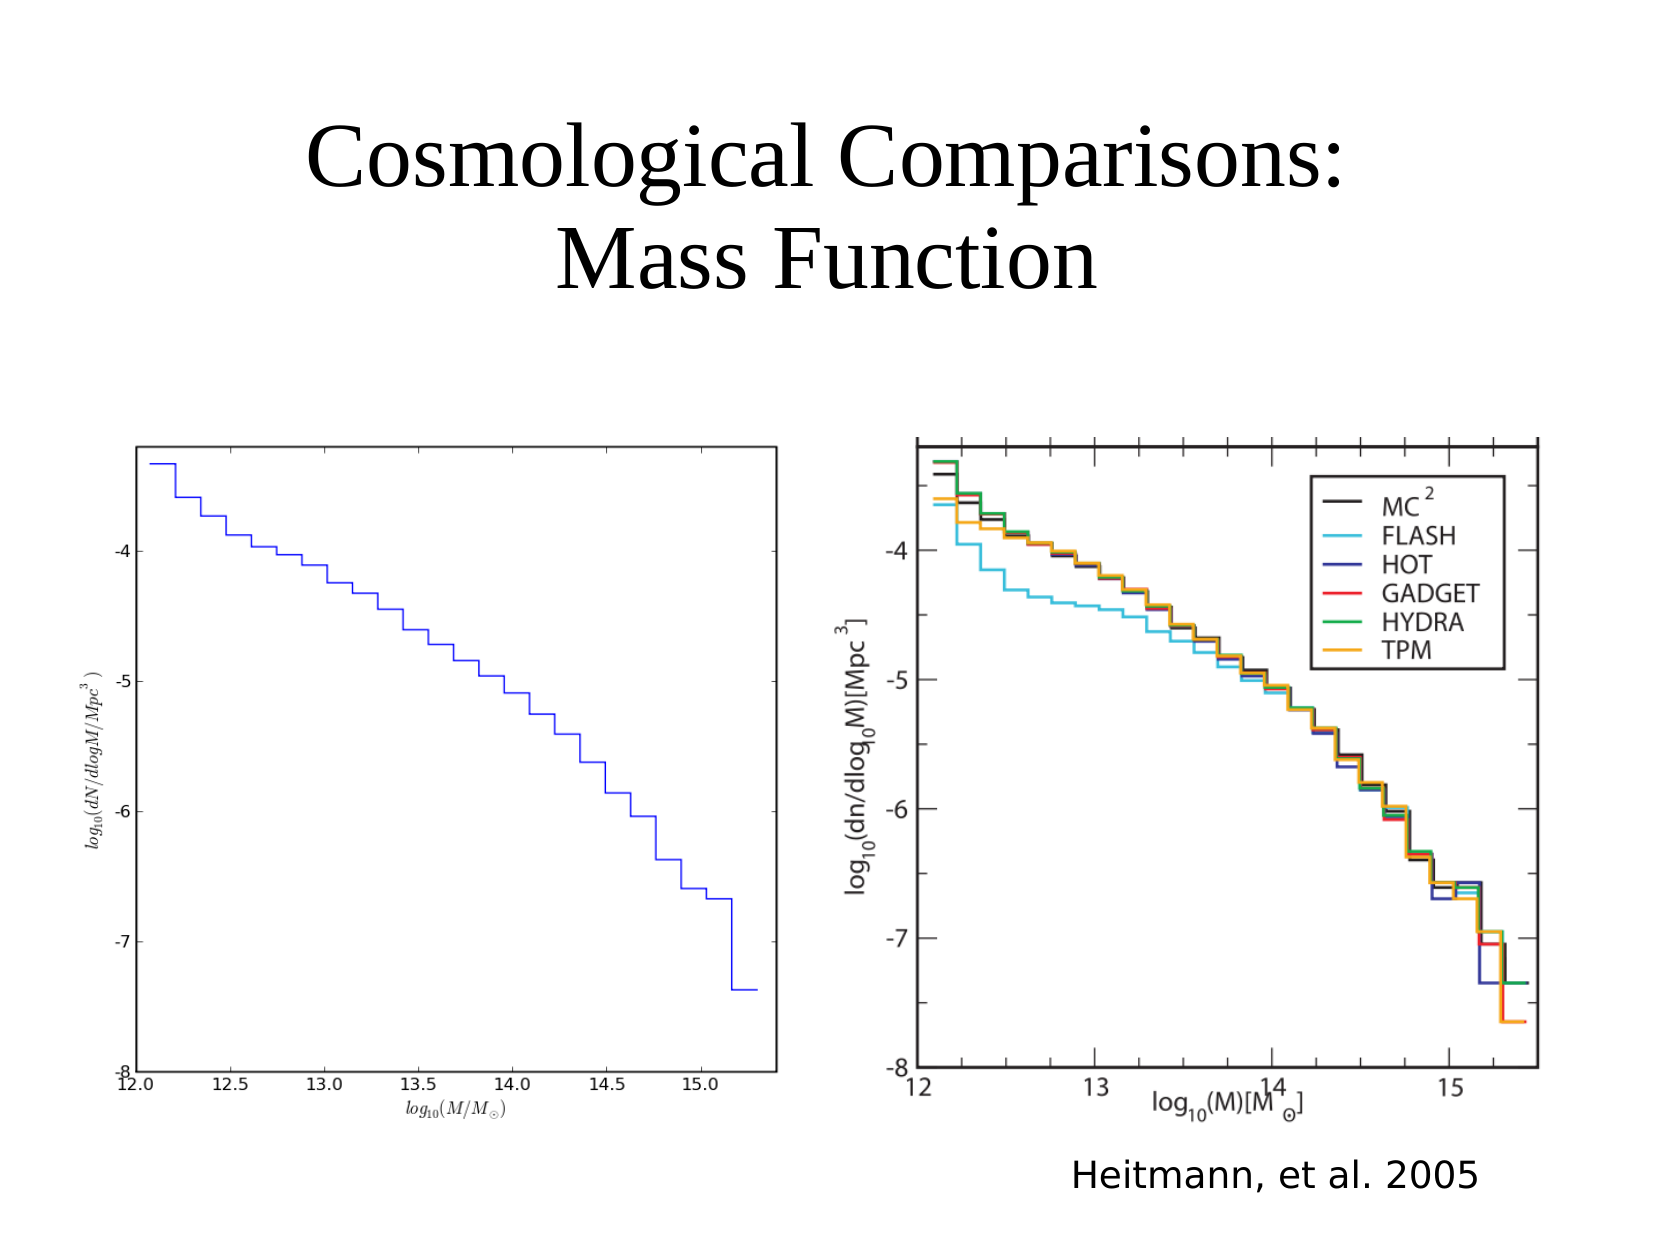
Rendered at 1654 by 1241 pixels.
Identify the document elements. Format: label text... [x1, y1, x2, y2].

picture [33, 369, 1568, 1150]
text_box Heitmann, et al. 2005 [1056, 1146, 1495, 1206]
title Cosmological Comparisons: Mass Function [121, 95, 1534, 318]
